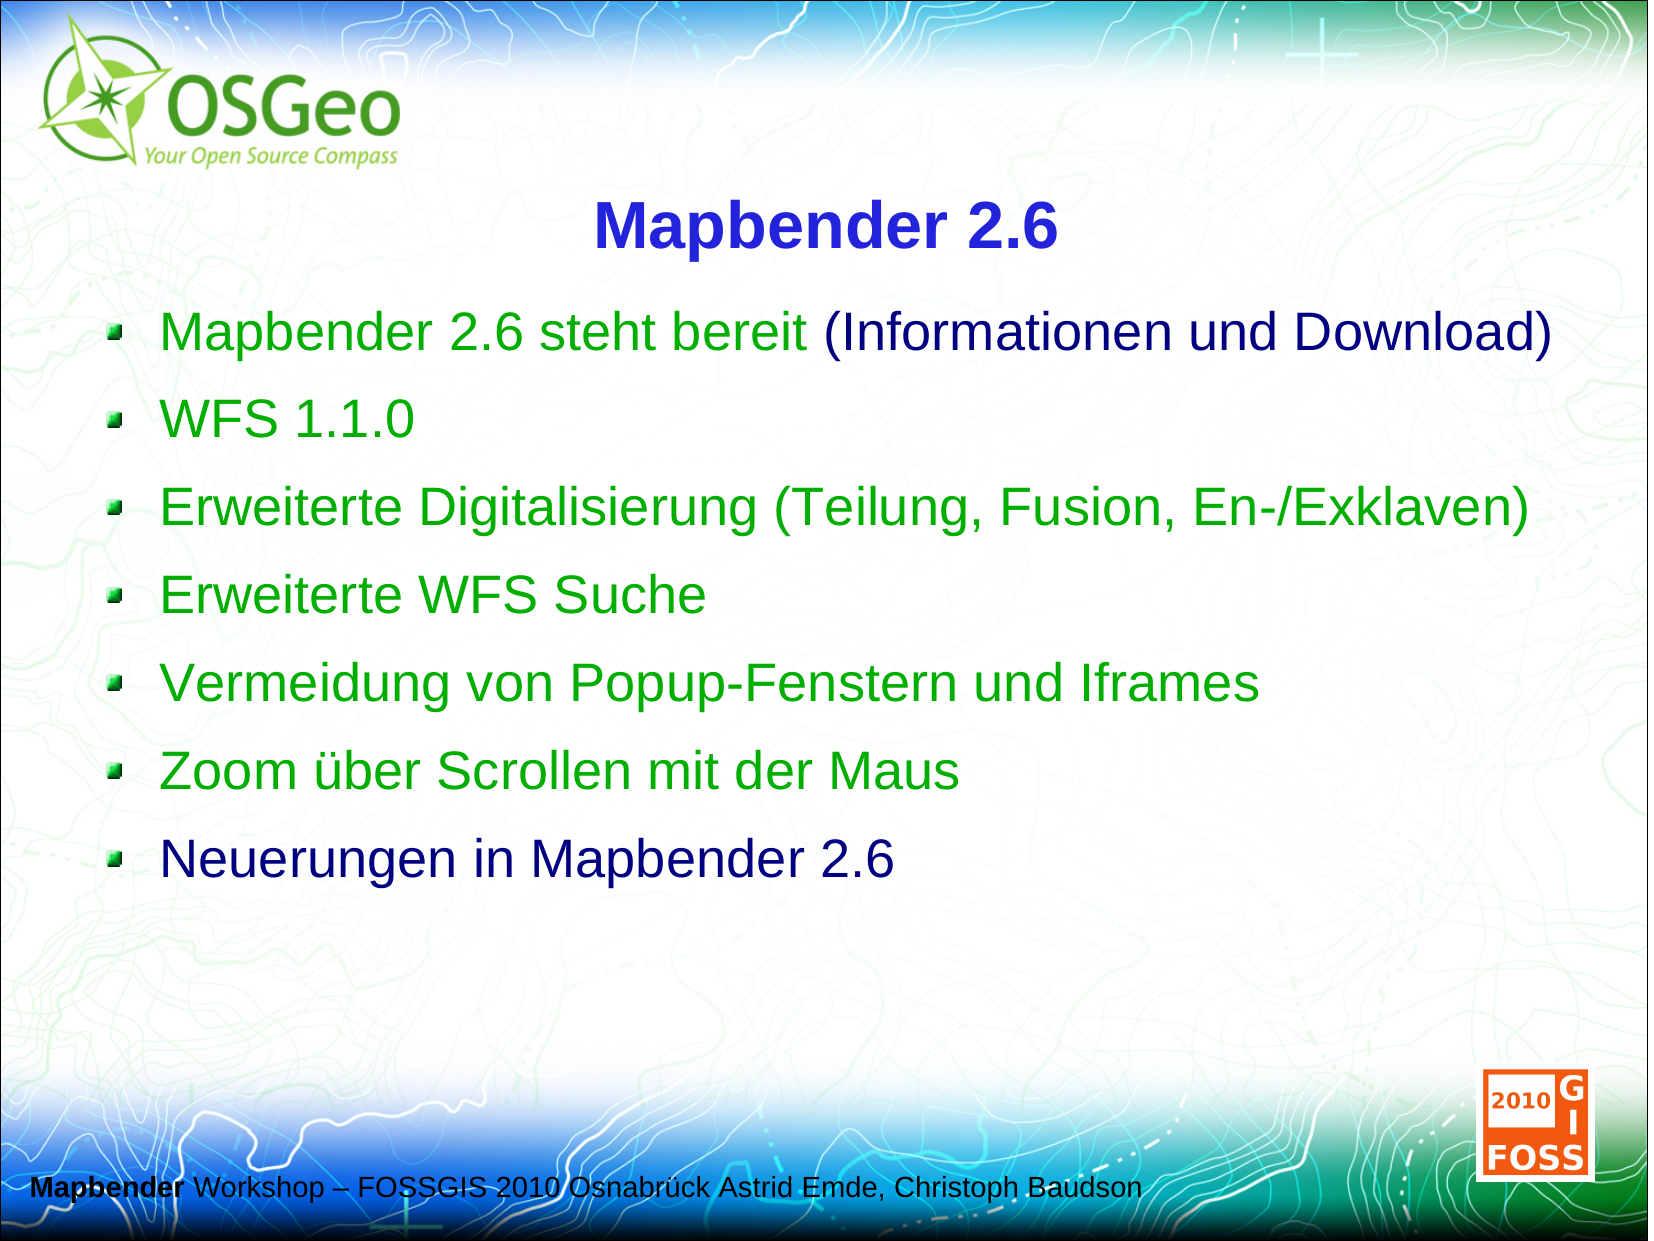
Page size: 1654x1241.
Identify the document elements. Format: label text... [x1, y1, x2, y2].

list Mapbender 2.6 steht bereit (Informationen und Download) WFS 1.1.0 Erweiterte Digitalisierung (Teilung, Fusion, En-/Exklaven) Erweiterte WFS Suche Vermeidung von Popup-Fenstern und Iframes Zoom über Scrollen mit der Maus Neuerungen in Mapbender 2.6 [88, 301, 1577, 1120]
picture [1, 1, 1647, 1240]
title Mapbender 2.6 [82, 138, 1571, 314]
